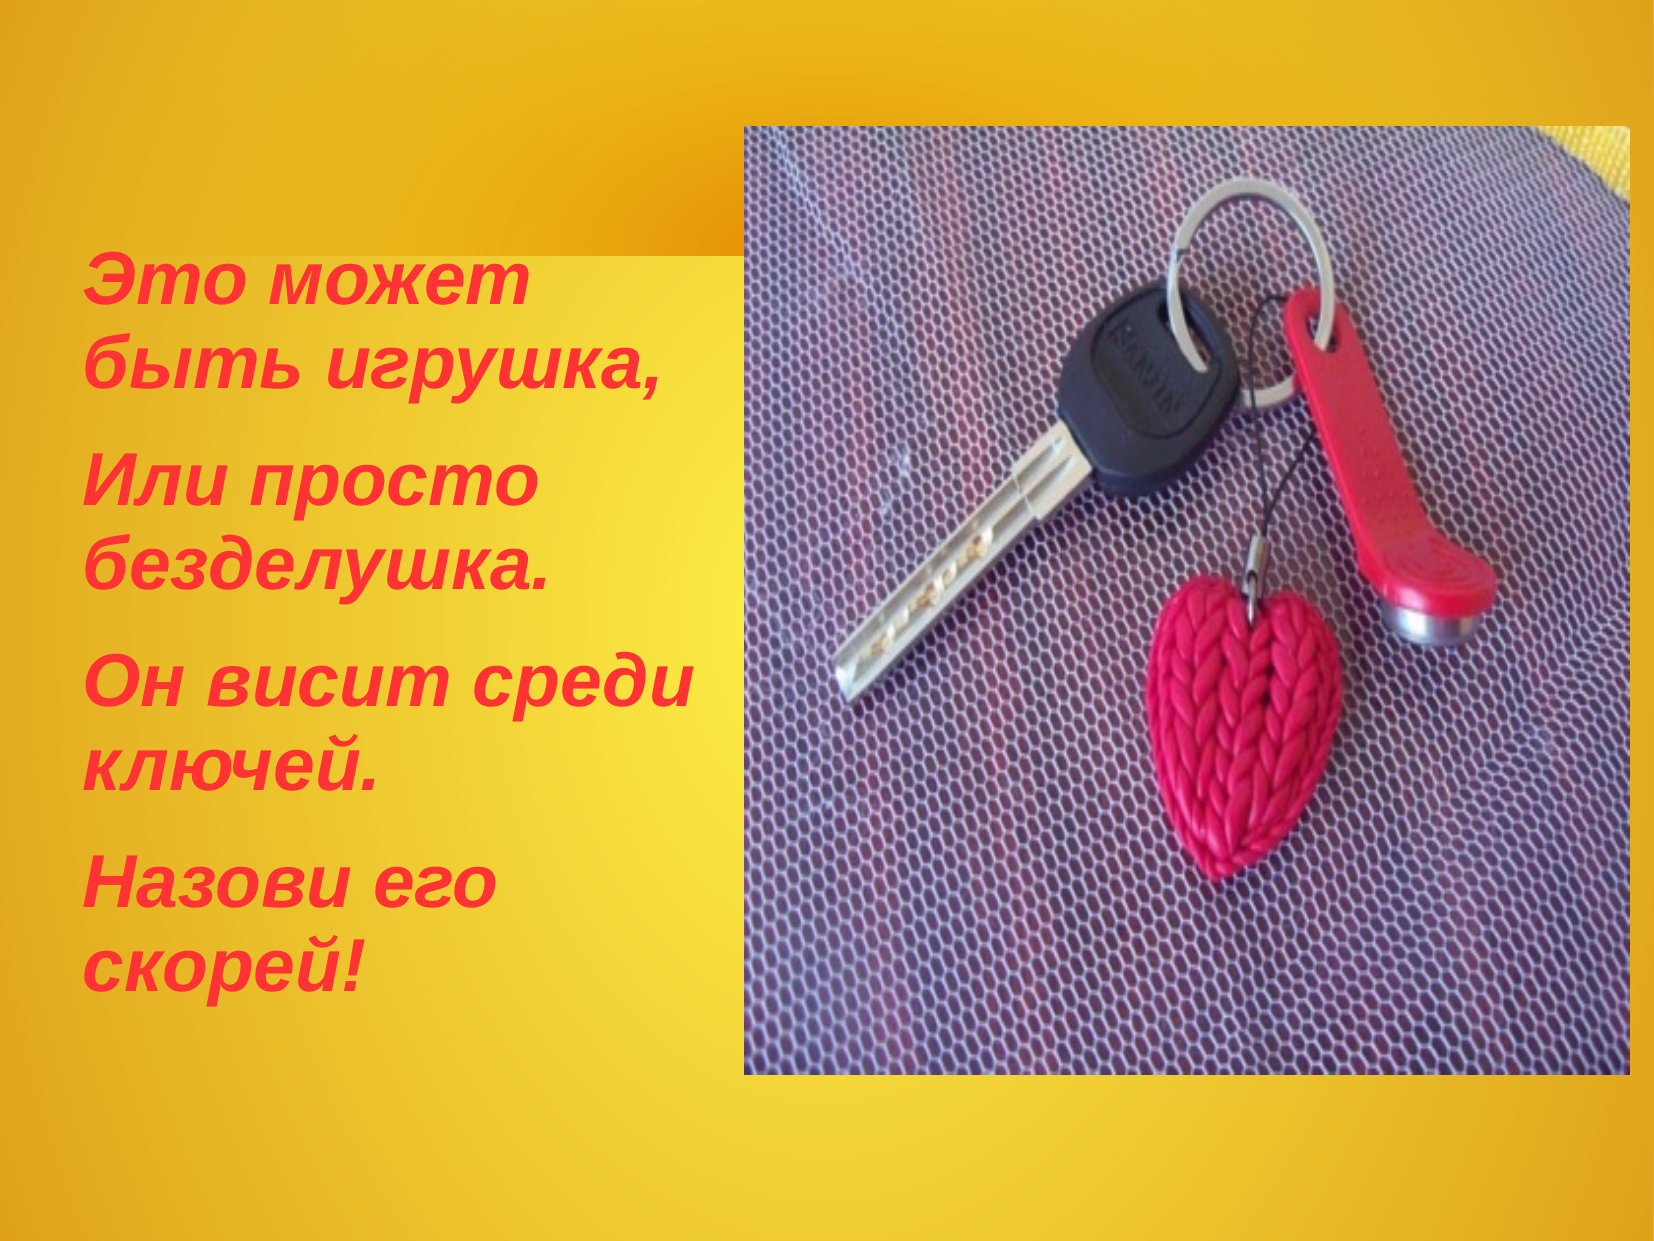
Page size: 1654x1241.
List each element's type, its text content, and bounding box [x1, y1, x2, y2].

picture [744, 126, 1630, 1075]
list Это может быть игрушка, Или просто безделушка. Он висит среди ключей. Назови его скорей! [82, 236, 721, 1010]
